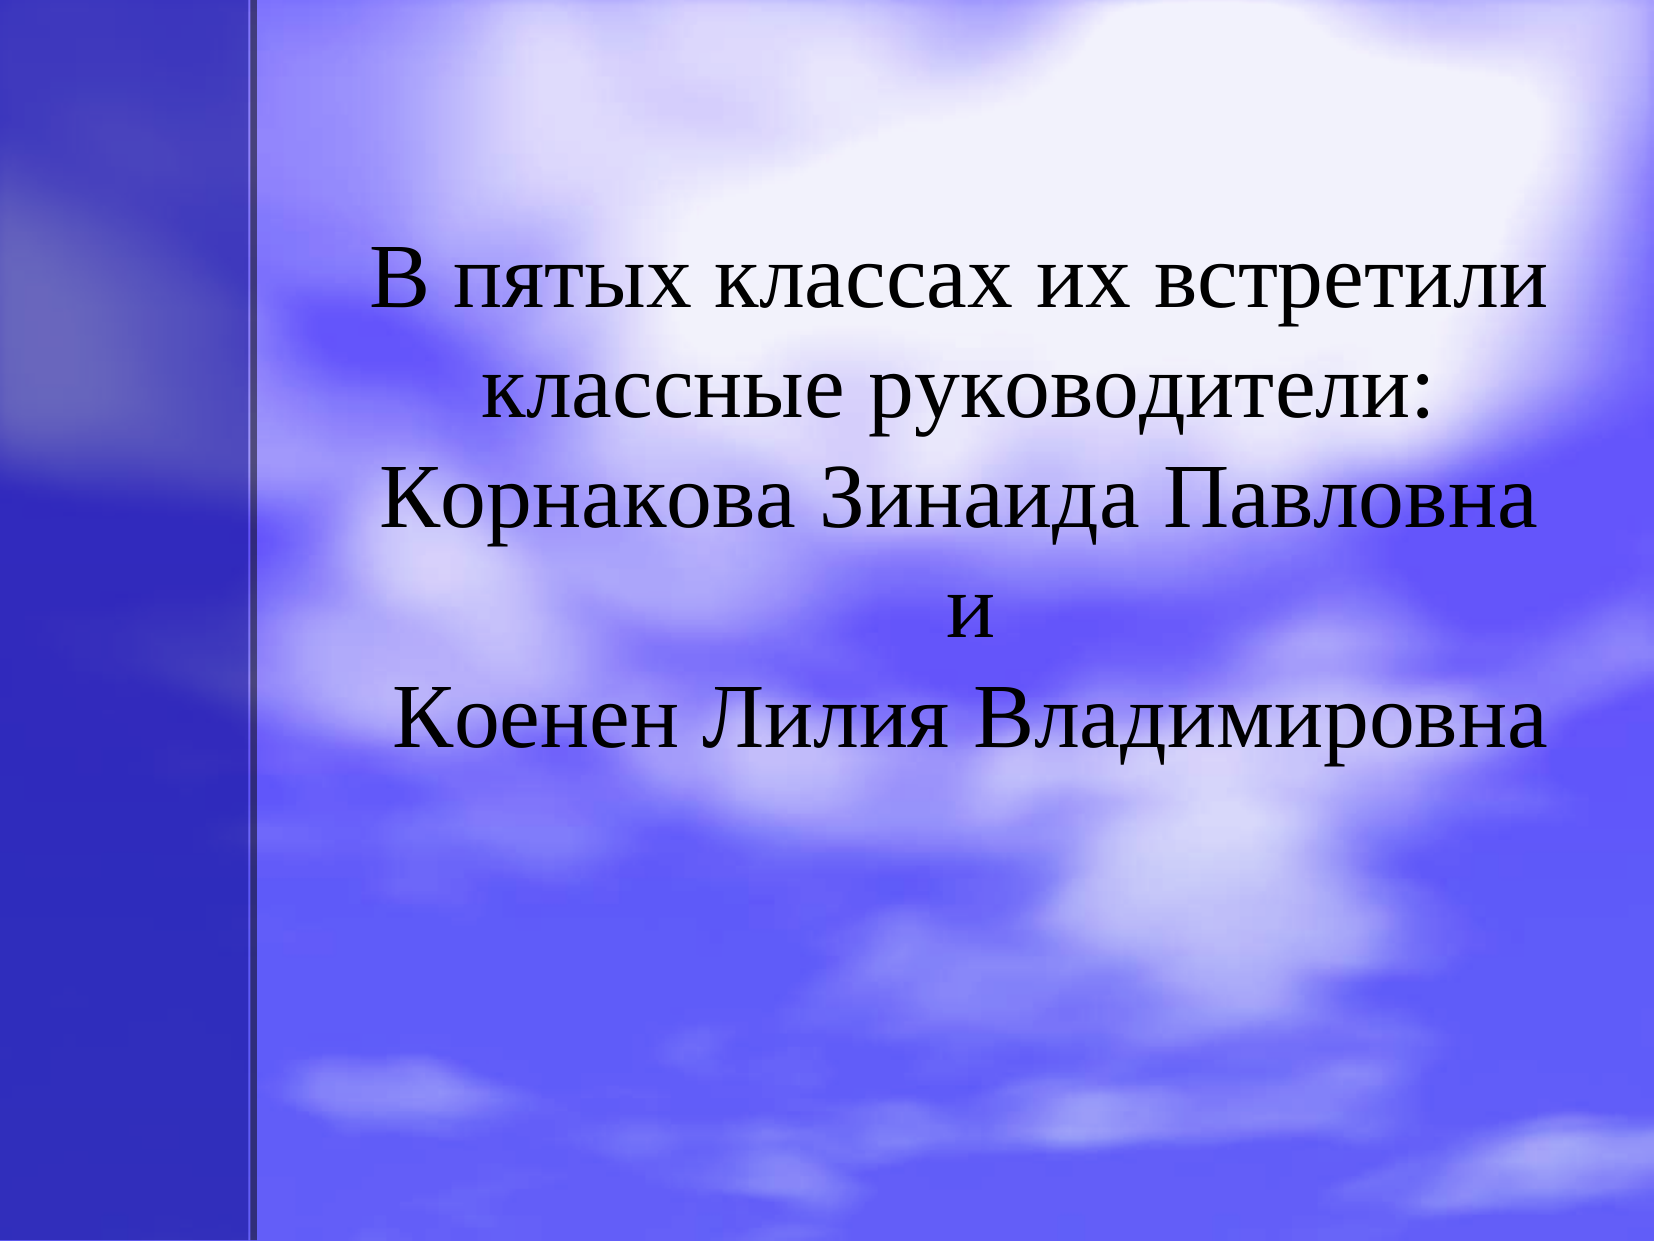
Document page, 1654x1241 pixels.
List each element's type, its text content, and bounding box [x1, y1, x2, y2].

title В пятых классах их встретили классные руководители: Корнакова Зинаида Павловна и Коенен Лилия Владимировна [265, 215, 1654, 766]
